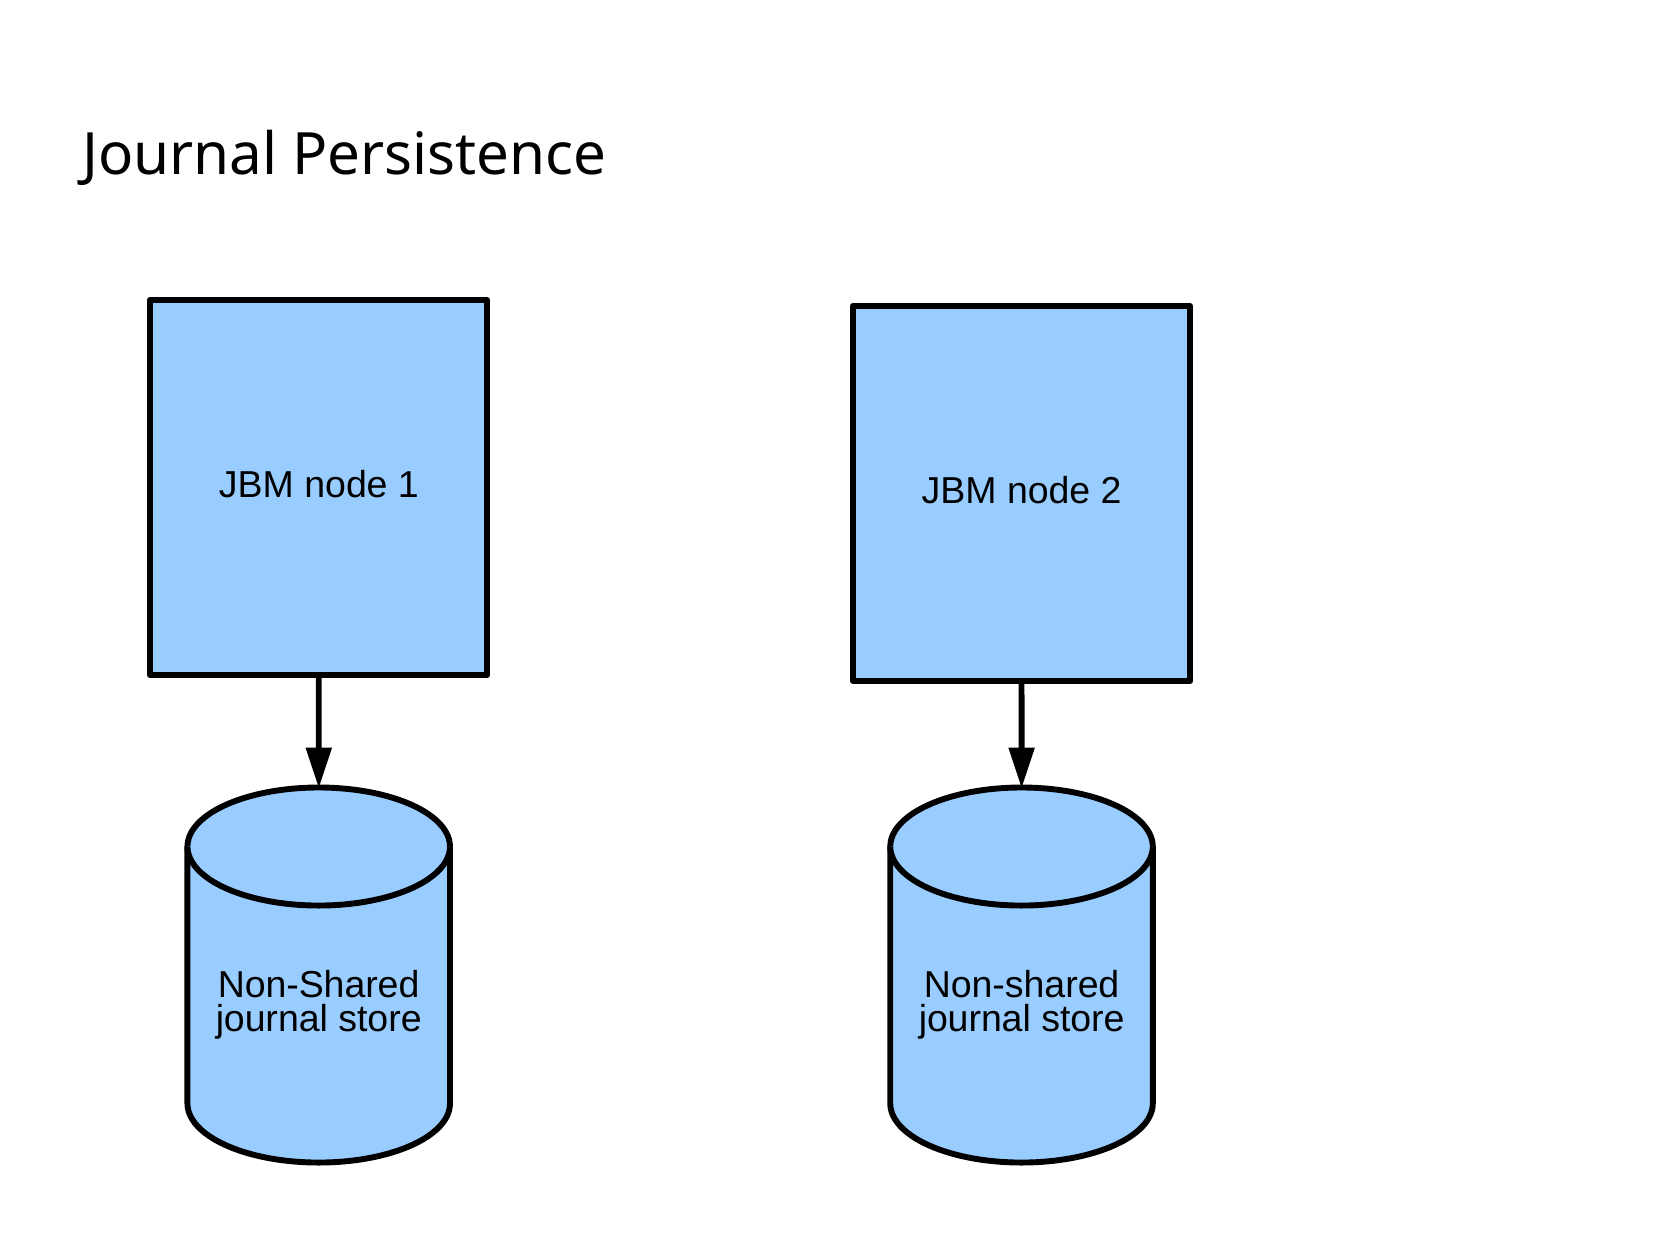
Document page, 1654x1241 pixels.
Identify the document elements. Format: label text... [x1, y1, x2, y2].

text_box Non-shared journal store [890, 787, 1153, 1163]
text_box Non-Shared journal store [187, 787, 451, 1163]
title Journal Persistence [82, 56, 1571, 249]
text_box JBM node 1 [149, 300, 488, 676]
text_box JBM node 2 [852, 305, 1191, 681]
